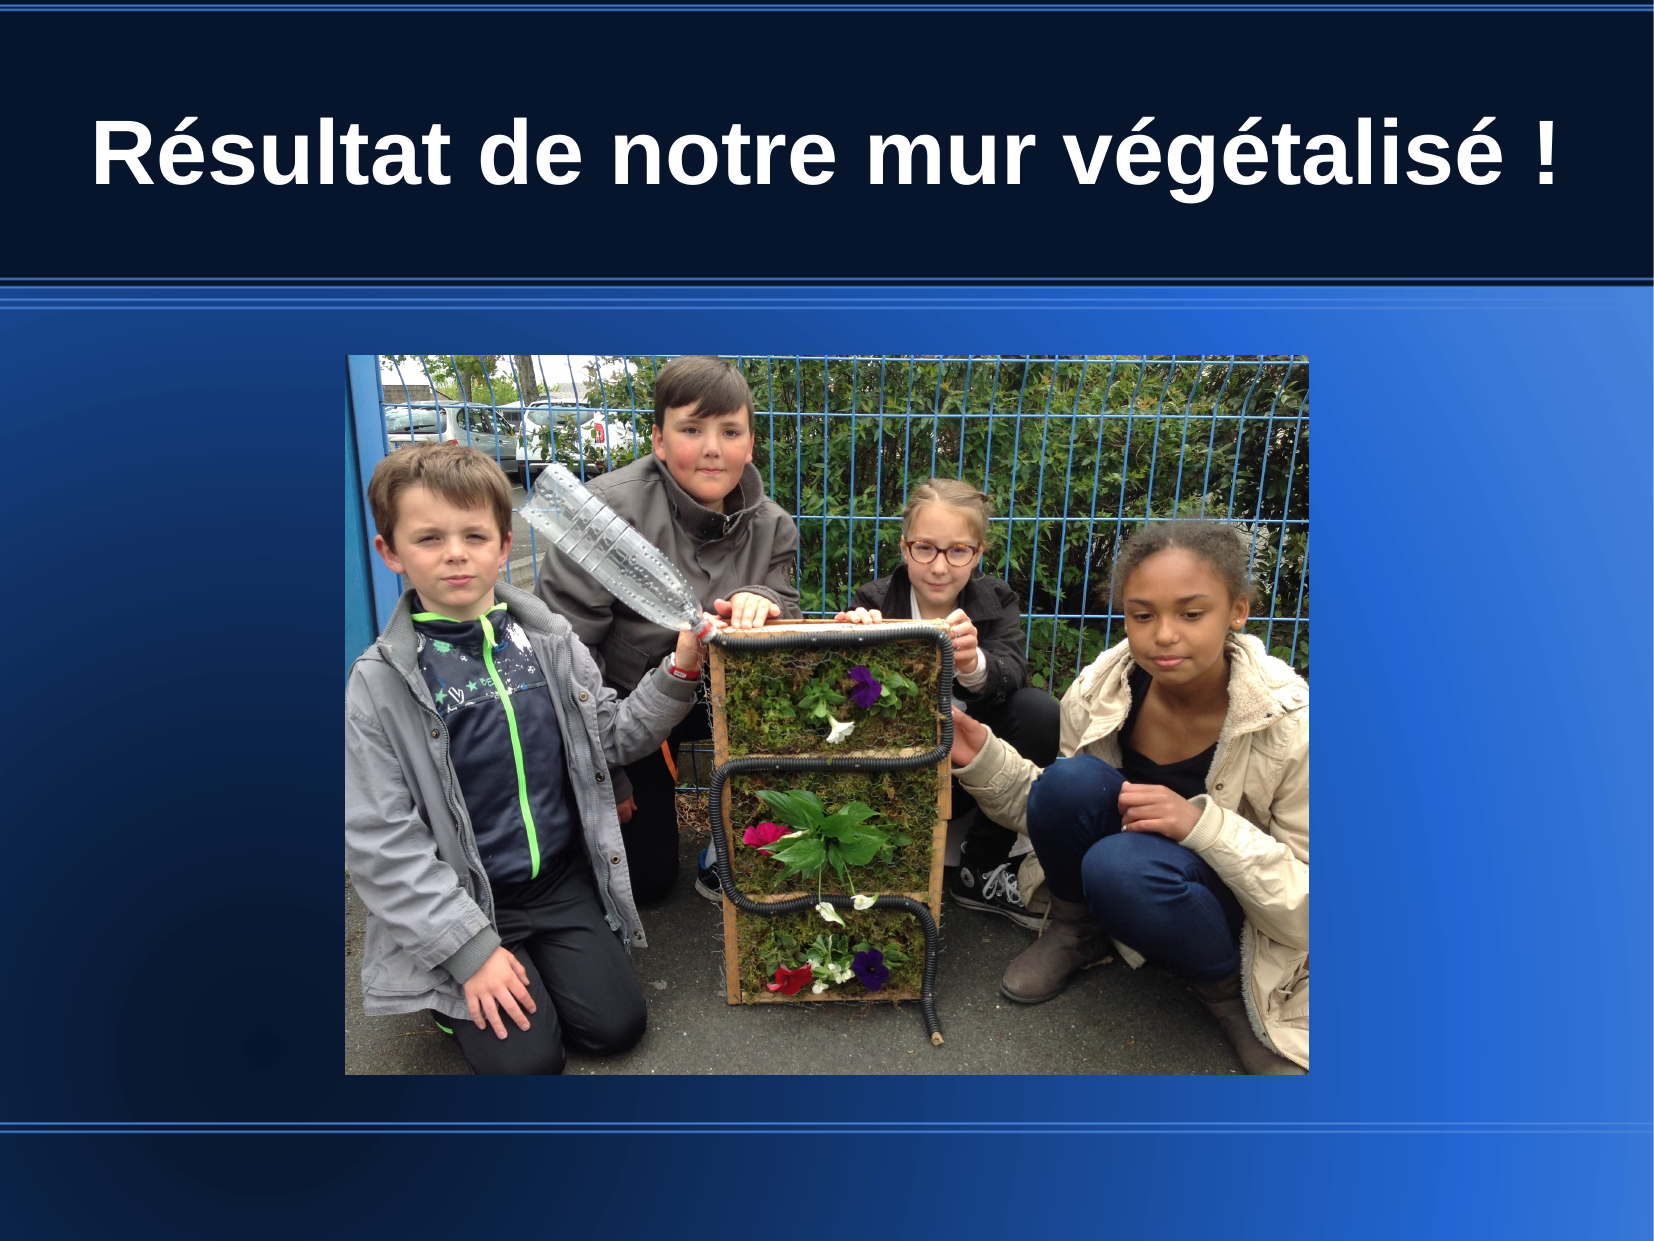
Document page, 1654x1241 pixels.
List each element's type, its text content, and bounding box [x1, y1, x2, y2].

title Résultat de notre mur végétalisé ! [82, 49, 1571, 257]
picture [0, 0, 1654, 1241]
